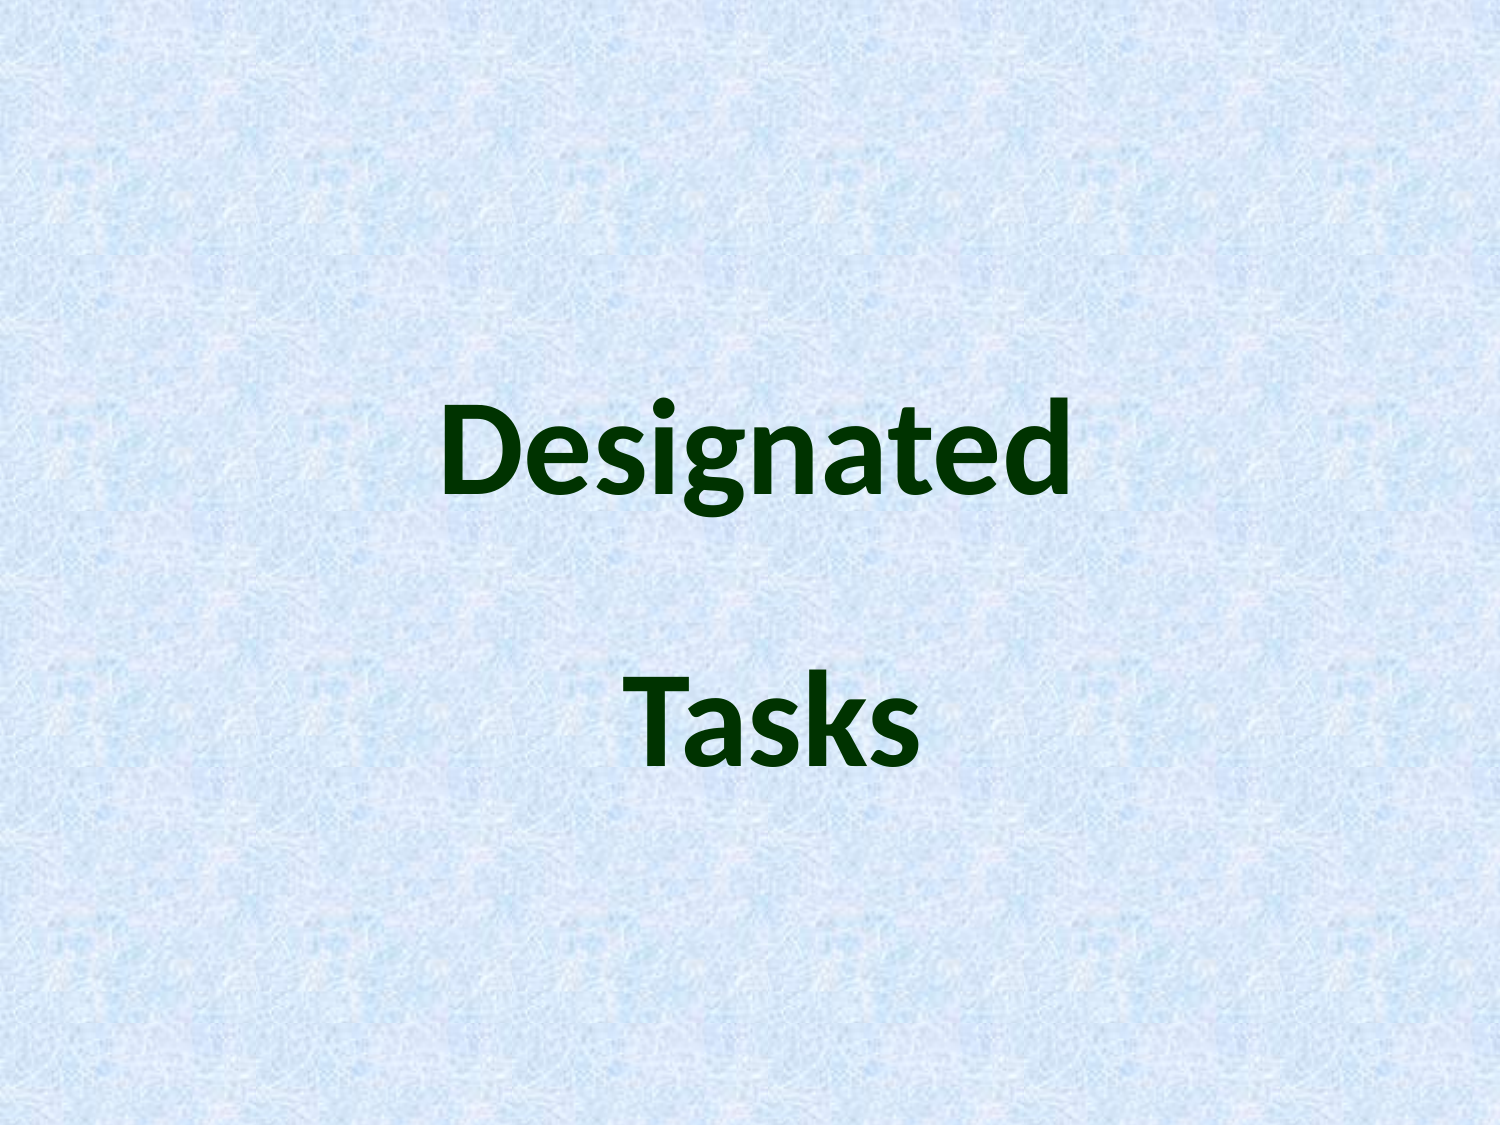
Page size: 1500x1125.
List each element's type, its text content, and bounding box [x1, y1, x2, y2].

list Designated Tasks [171, 267, 1374, 919]
